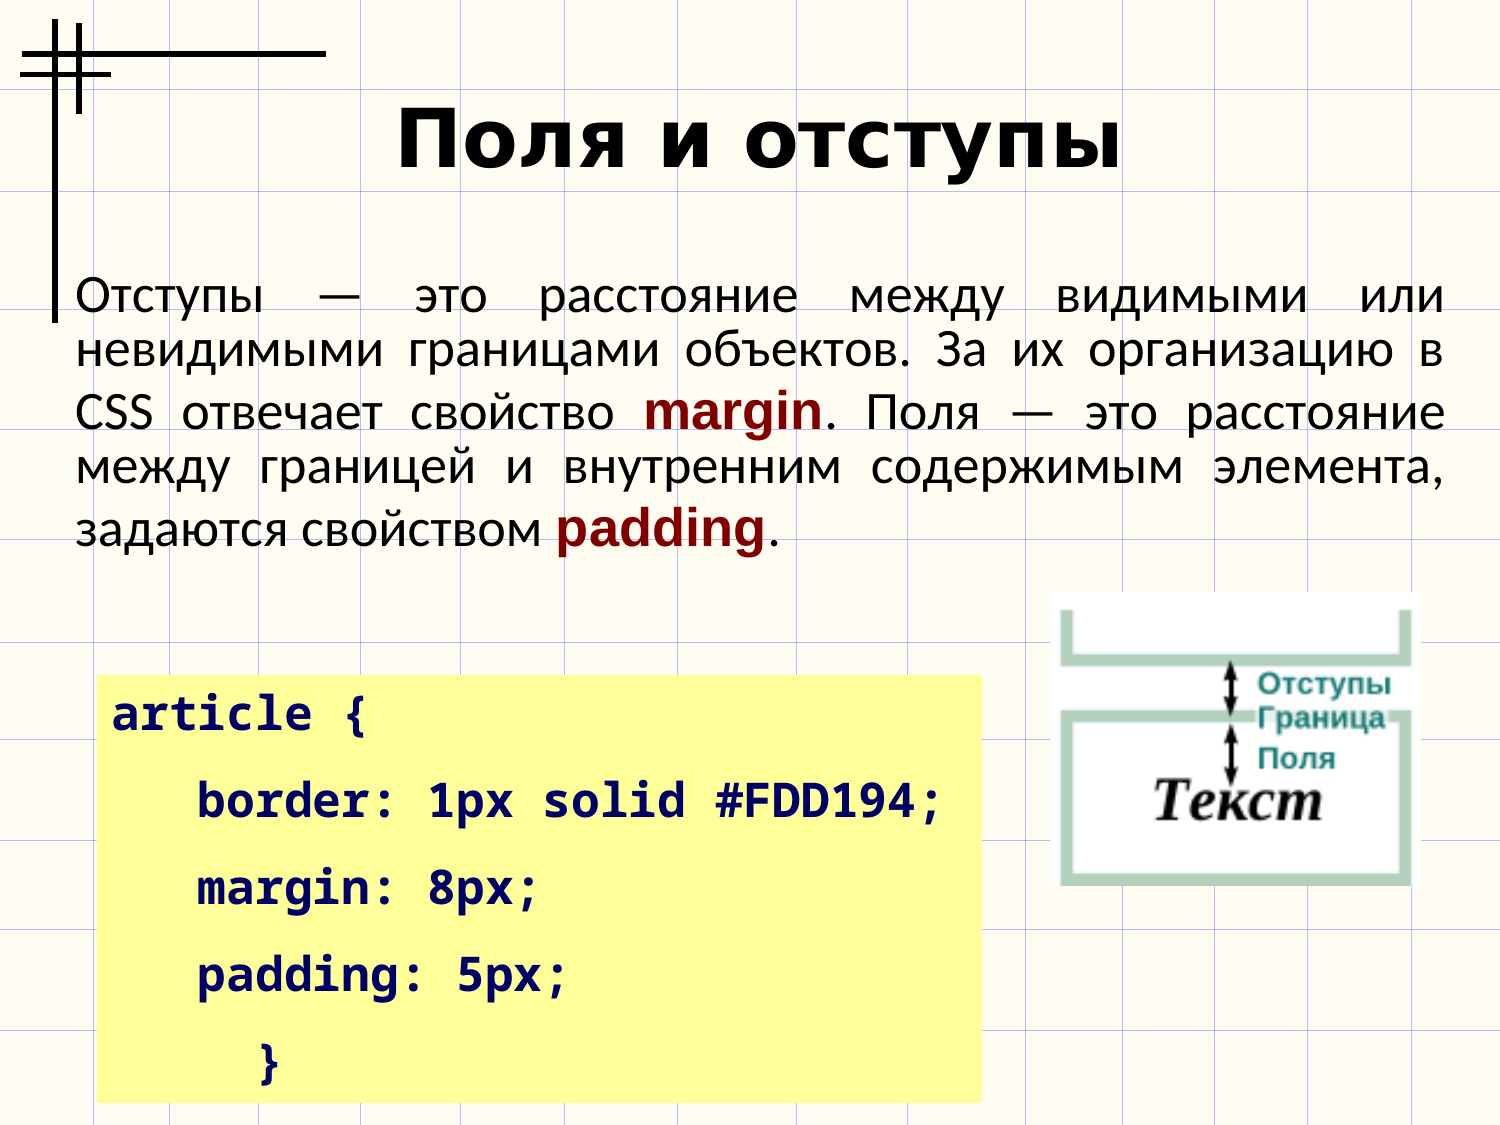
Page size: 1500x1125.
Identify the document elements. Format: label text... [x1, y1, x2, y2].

list article { border: 1px solid #FDD194; margin: 8px; padding: 5px; } [96, 675, 982, 1103]
list Отступы — это расстояние между видимыми или невидимыми границами объектов. За их организацию в CSS отвечает свойство margin. Поля — это расстояние между границей и внутренним содержимым элемента, задаются свойством padding. [75, 271, 1447, 1013]
title Поля и отступы [75, 16, 1426, 253]
picture [1050, 592, 1421, 886]
